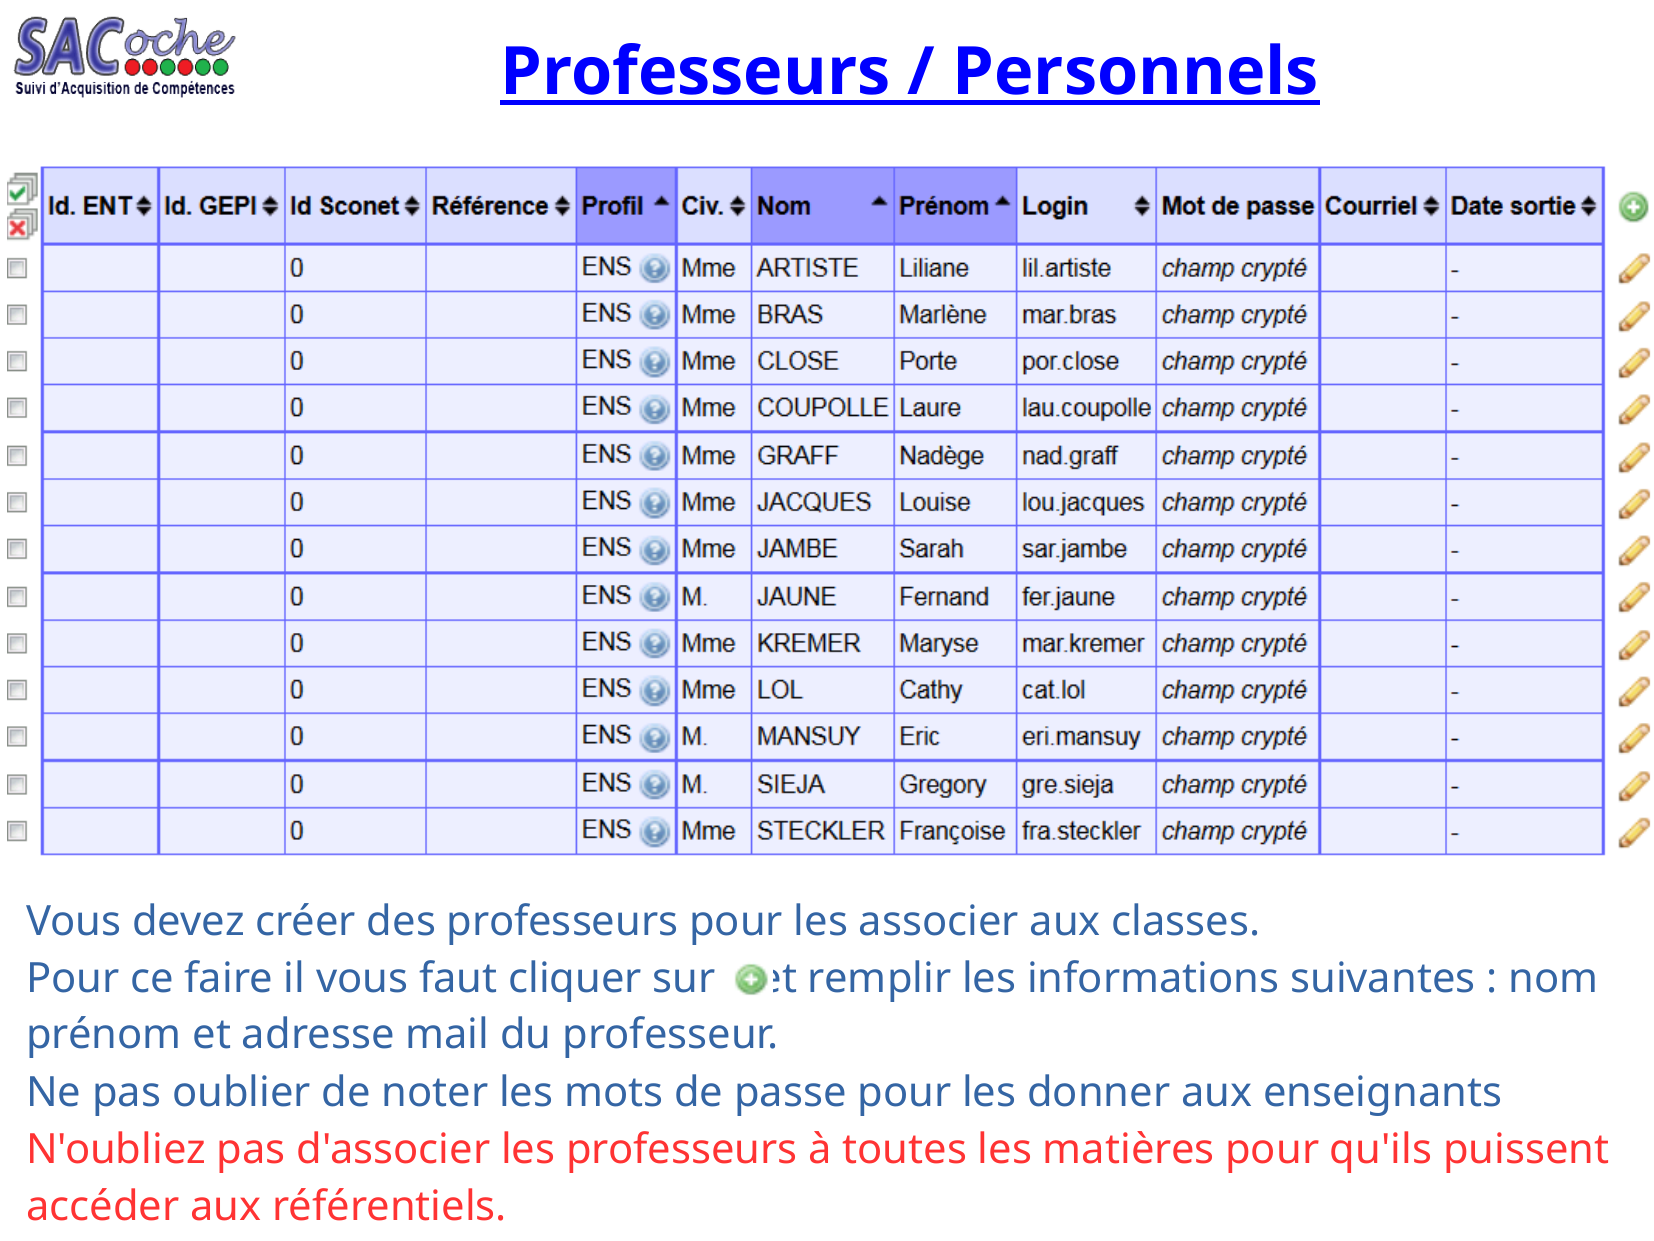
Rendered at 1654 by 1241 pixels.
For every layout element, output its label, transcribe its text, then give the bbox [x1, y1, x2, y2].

picture [10, 13, 239, 99]
text_box Vous devez créer des professeurs pour les associer aux classes. Pour ce faire il vous faut cliquer sur et remplir les informations suivantes : nom prénom et adresse mail du professeur. Ne pas oublier de noter les mots de passe pour les donner aux enseignants N'oubliez pas d'associer les professeurs à toutes les matières pour qu'ils puissent accéder aux référentiels. [11, 882, 1634, 1241]
picture [7, 156, 1654, 860]
picture [724, 956, 773, 1002]
title Professeurs / Personnels [500, 17, 1552, 121]
